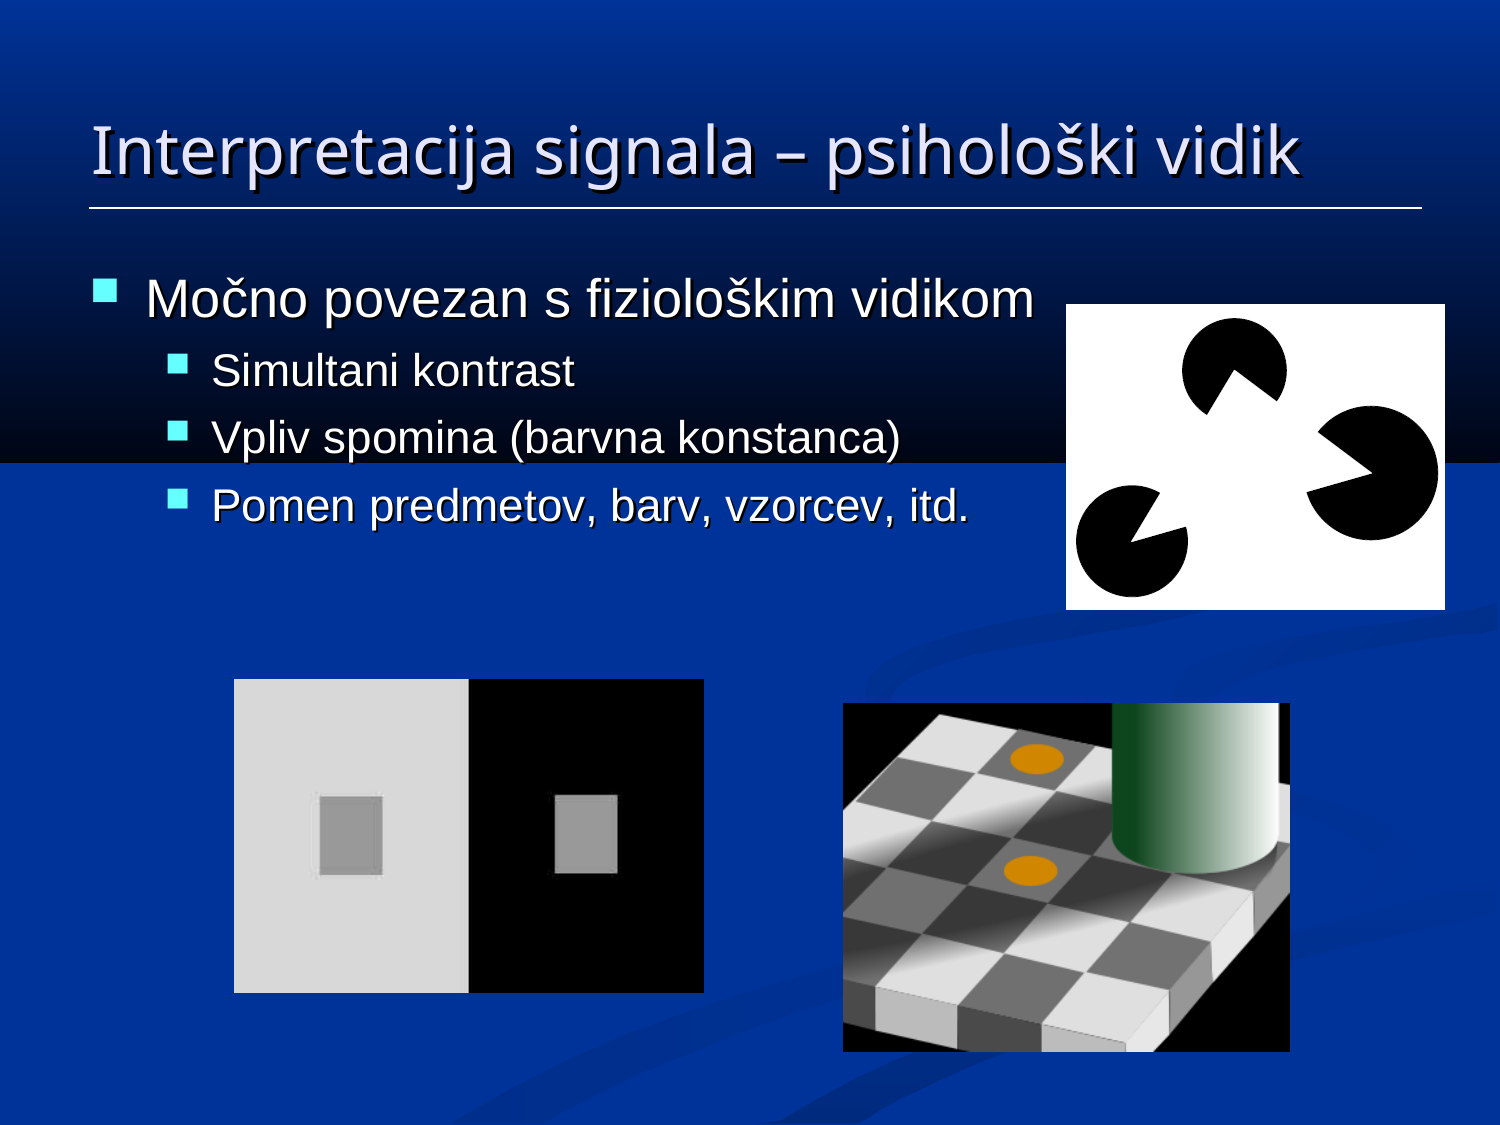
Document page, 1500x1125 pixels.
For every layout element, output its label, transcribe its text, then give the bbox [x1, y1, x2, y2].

text_box Interpretacija signala – psihološki vidik [76, 54, 1352, 242]
picture [234, 679, 704, 993]
picture [1066, 304, 1445, 610]
text_box Močno povezan s fiziološkim vidikom Simultani kontrast Vpliv spomina (barvna konstanca) Pomen predmetov, barv, vzorcev, itd. [74, 255, 1424, 1043]
picture [843, 703, 1290, 1052]
